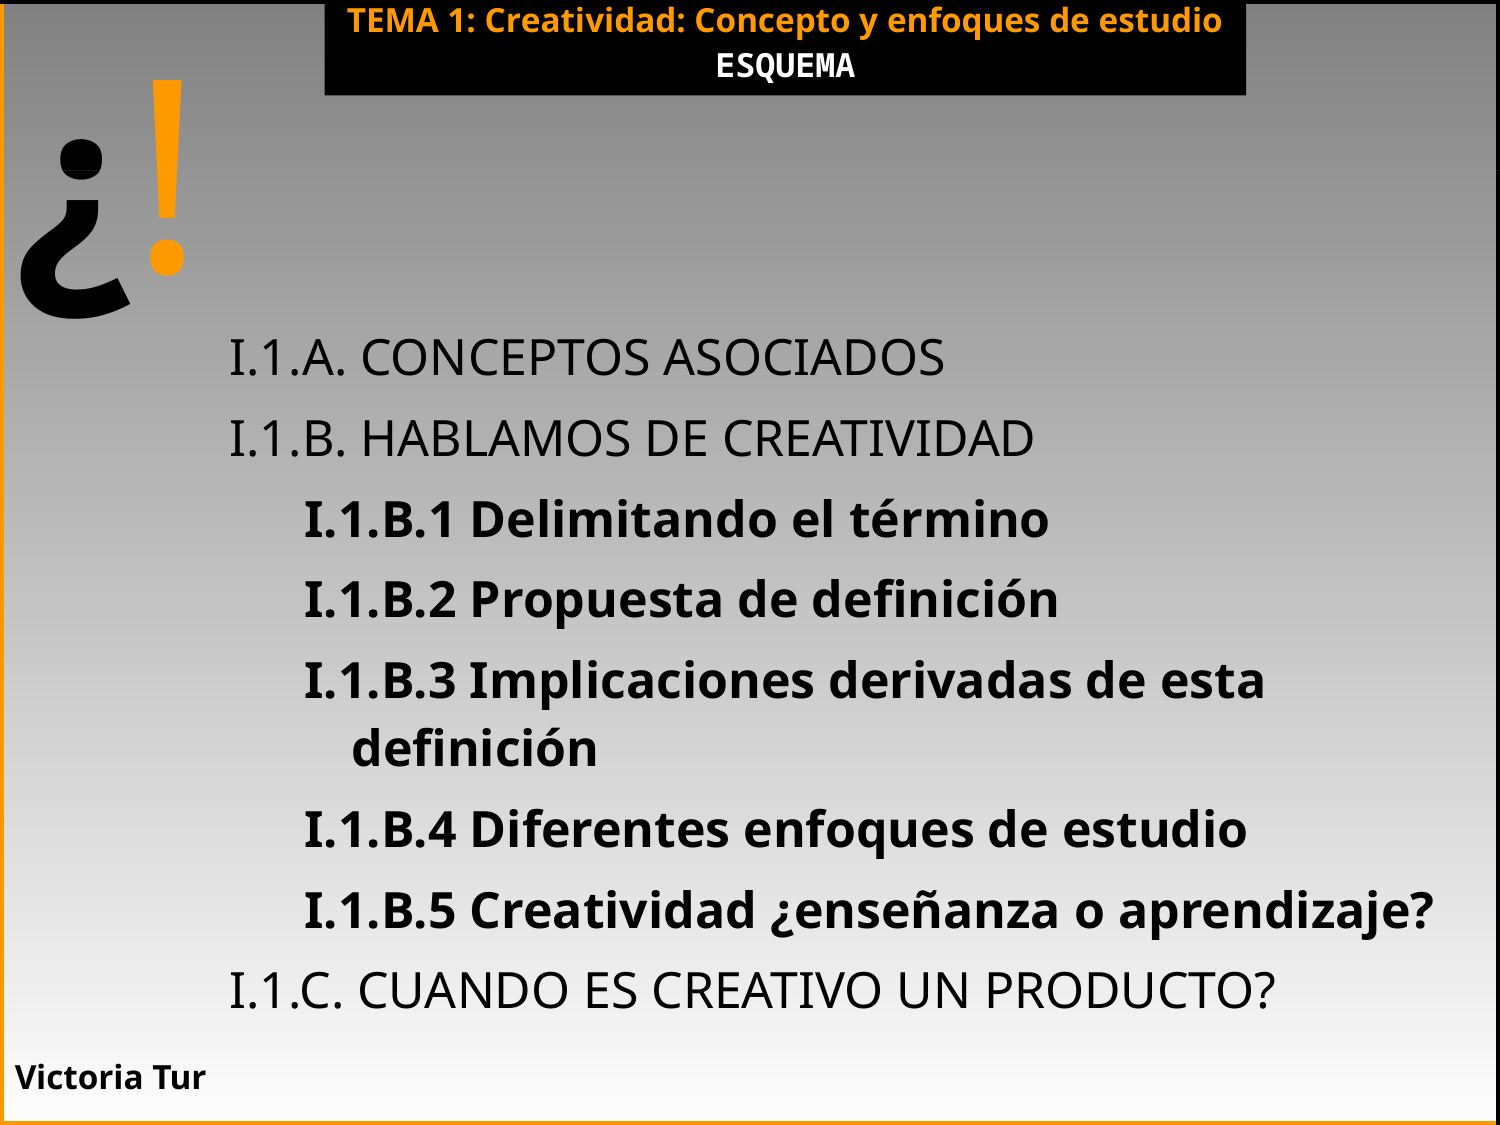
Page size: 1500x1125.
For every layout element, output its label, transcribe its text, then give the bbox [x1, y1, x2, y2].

list I.1.A. CONCEPTOS ASOCIADOS I.1.B. HABLAMOS DE CREATIVIDAD I.1.B.1 Delimitando el término I.1.B.2 Propuesta de definición I.1.B.3 Implicaciones derivadas de esta definición I.1.B.4 Diferentes enfoques de estudio I.1.B.5 Creatividad ¿enseñanza o aprendizaje? I.1.C. CUANDO ES CREATIVO UN PRODUCTO? [214, 314, 1500, 1047]
